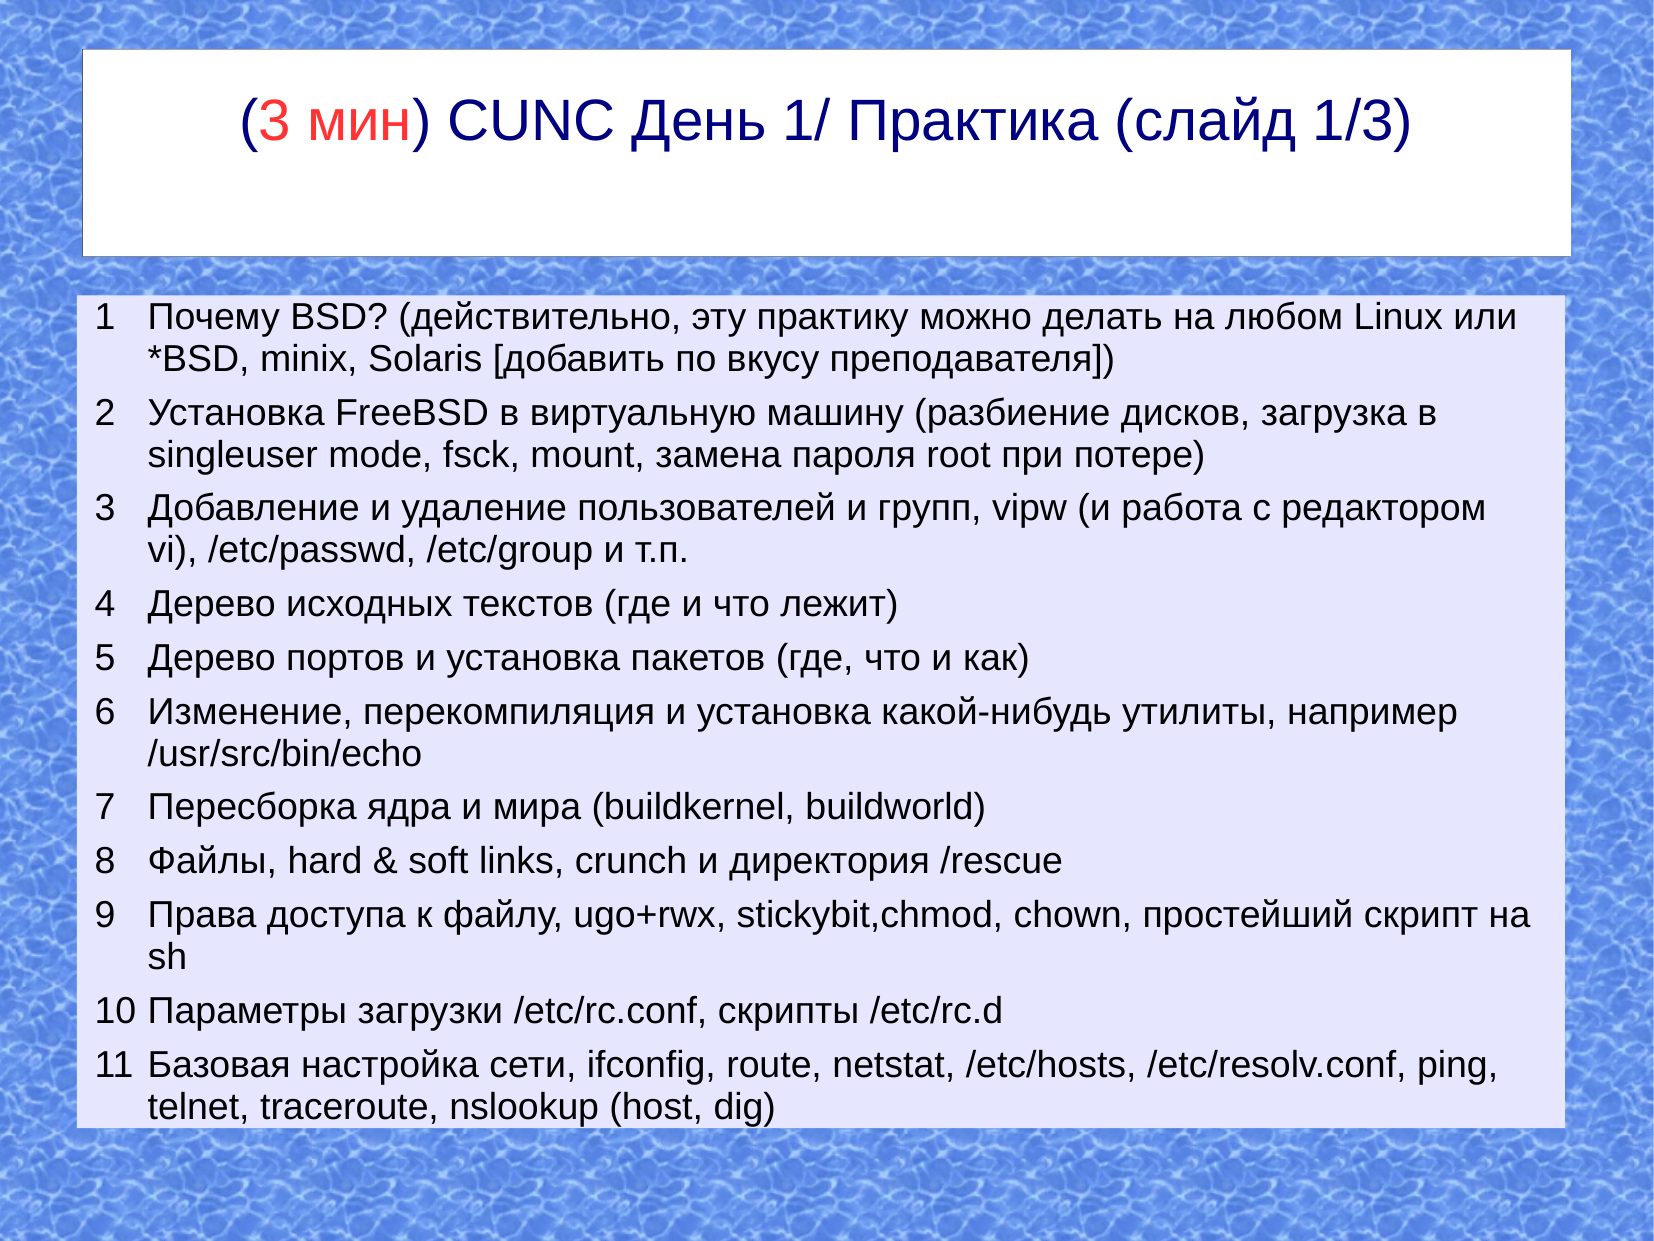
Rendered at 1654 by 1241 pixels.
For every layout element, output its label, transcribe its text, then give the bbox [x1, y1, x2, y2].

picture [0, 0, 1654, 1241]
title (3 мин) CUNC День 1/ Практика (слайд 1/3) [82, 49, 1571, 257]
list Почему BSD? (действительно, эту практику можно делать на любом Linux или *BSD, minix, Solaris [добавить по вкусу преподавателя]) Установка FreeBSD в виртуальную машину (разбиение дисков, загрузка в singleuser mode, fsck, mount, замена пароля root при потере) Добавление и удаление пользователей и групп, vipw (и работа с редактором vi), /etc/passwd, /etc/group и т.п. Дерево исходных текстов (где и что лежит) Дерево портов и установка пакетов (где, что и как) Изменение, перекомпиляция и установка какой-нибудь утилиты, например /usr/src/bin/echo Пересборка ядра и мира (buildkernel, buildworld) Файлы, hard & soft links, crunch и директория /rescue Права доступа к файлу, ugo+rwx, stickybit,chmod, chown, простейший скрипт на sh Параметры загрузки /etc/rc.conf, скрипты /etc/rc.d Базовая настройка сети, ifconfig, route, netstat, /etc/hosts, /etc/resolv.conf, ping, telnet, traceroute, nslookup (host, dig) [76, 295, 1565, 1129]
